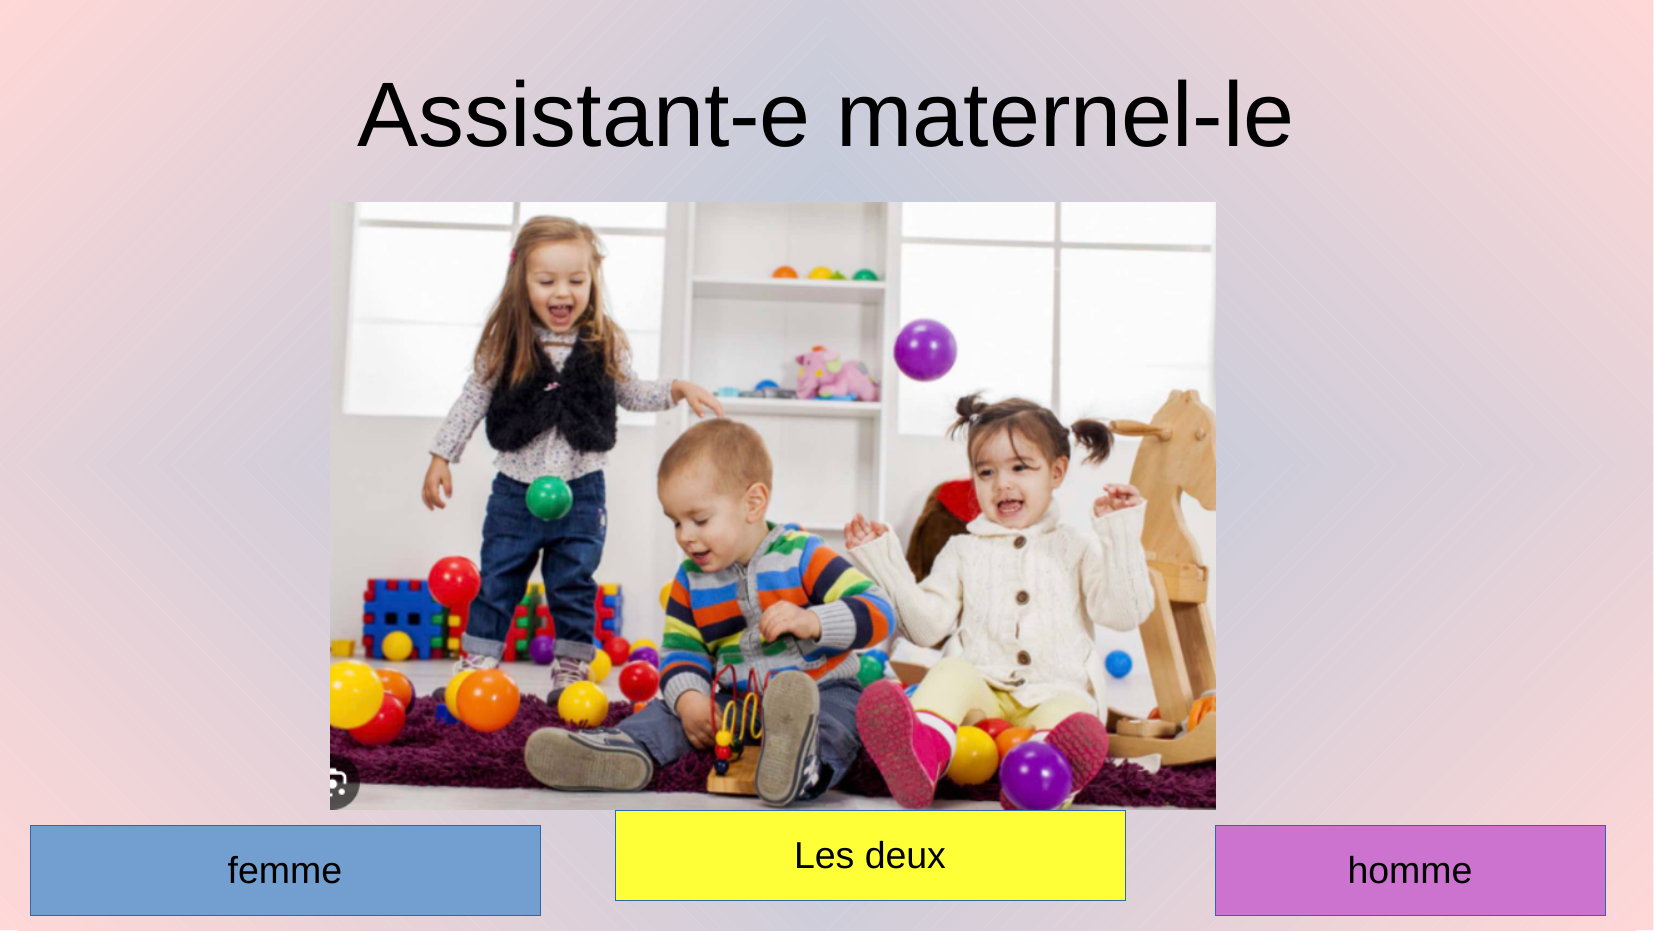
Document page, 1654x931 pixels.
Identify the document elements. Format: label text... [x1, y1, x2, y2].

picture [330, 202, 1216, 811]
text_box Les deux [615, 810, 1126, 901]
title Assistant-e maternel-le [82, 37, 1571, 193]
text_box homme [1215, 825, 1606, 916]
text_box femme [30, 825, 541, 916]
